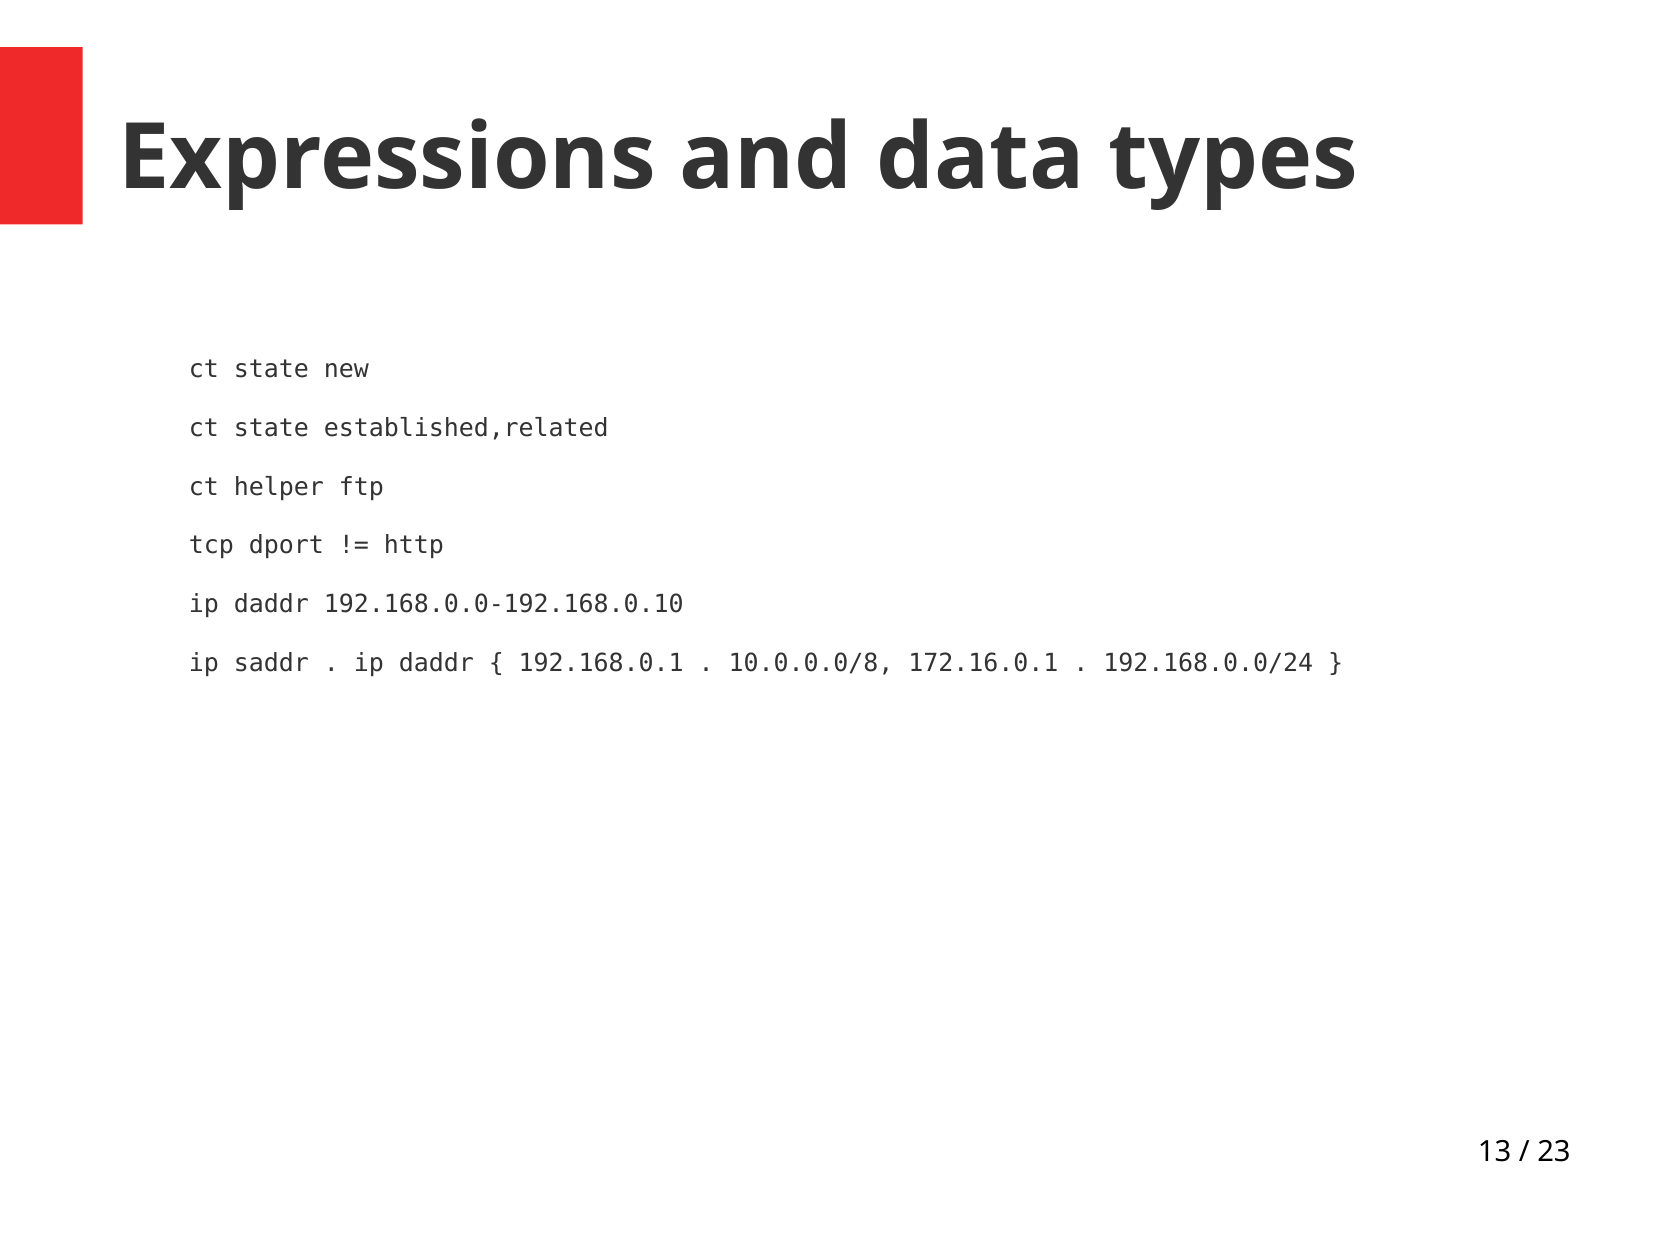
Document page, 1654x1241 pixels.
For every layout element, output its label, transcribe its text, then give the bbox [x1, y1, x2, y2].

title Expressions and data types [118, 49, 1571, 257]
list ct state new ct state established,related ct helper ftp tcp dport != http ip daddr 192.168.0.0-192.168.0.10 ip saddr . ip daddr { 192.168.0.1 . 10.0.0.0/8, 172.16.0.1 . 192.168.0.0/24 } [118, 354, 1536, 1074]
